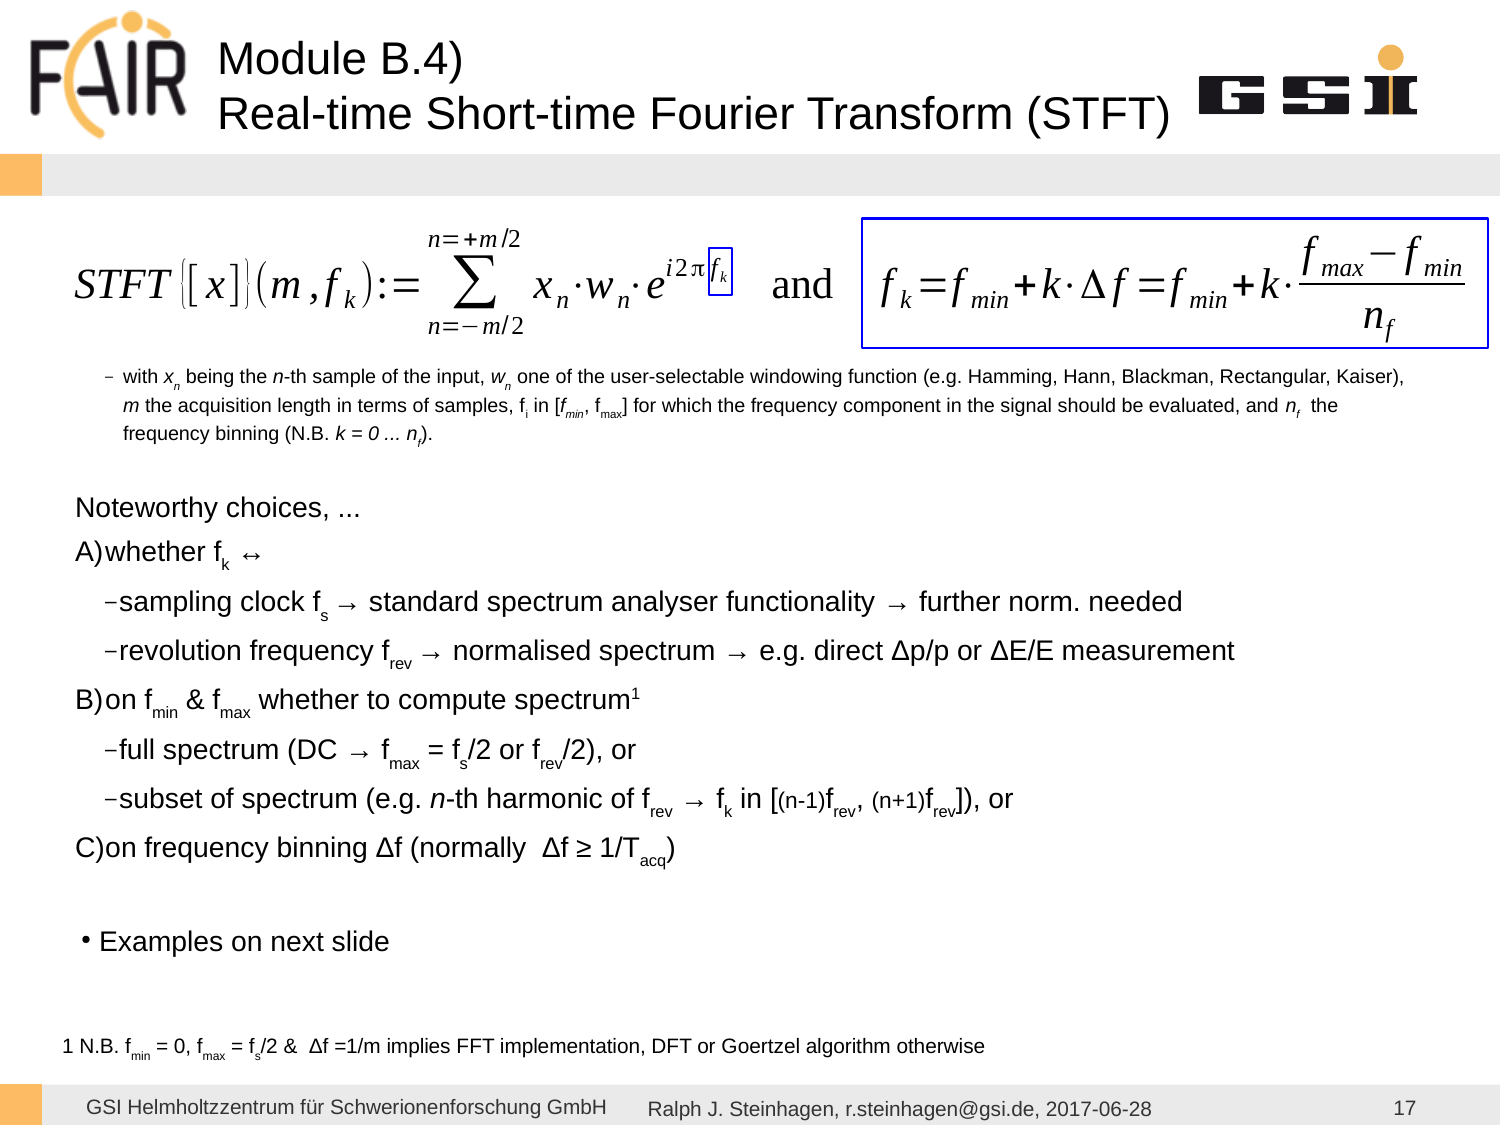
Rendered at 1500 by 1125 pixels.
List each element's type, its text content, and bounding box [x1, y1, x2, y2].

picture [1197, 42, 1419, 117]
chart [61, 224, 861, 343]
list with xn being the n-th sample of the input, wn one of the user-selectable windowing function (e.g. Hamming, Hann, Blackman, Rectangular, Kaiser), m the acquisition length in terms of samples, fi in [fmin, fmax] for which the frequency component in the signal should be evaluated, and nf the frequency binning (N.B. k = 0 ... nf). Noteworthy choices, ... whether fk ↔ sampling clock fs → standard spectrum analyser functionality → further norm. needed revolution frequency frev → normalised spectrum → e.g. direct Δp/p or ΔE/E measurement on fmin & fmax whether to compute spectrum1 full spectrum (DC → fmax = fs/2 or frev/2), or subset of spectrum (e.g. n-th harmonic of frev → fk in [(n-1)frev, (n+1)frev]), or on frequency binning Δf (normally Δf ≥ 1/Tacq) Examples on next slide [75, 343, 1425, 969]
title Module B.4) Real-time Short-time Fourier Transform (STFT) [217, 20, 1180, 147]
text_box 1 N.B. fmin = 0, fmax = fs/2 & Δf =1/m implies FFT implementation, DFT or Goertzel algorithm otherwise [47, 1027, 1489, 1071]
chart [863, 224, 1477, 343]
picture [30, 9, 187, 141]
